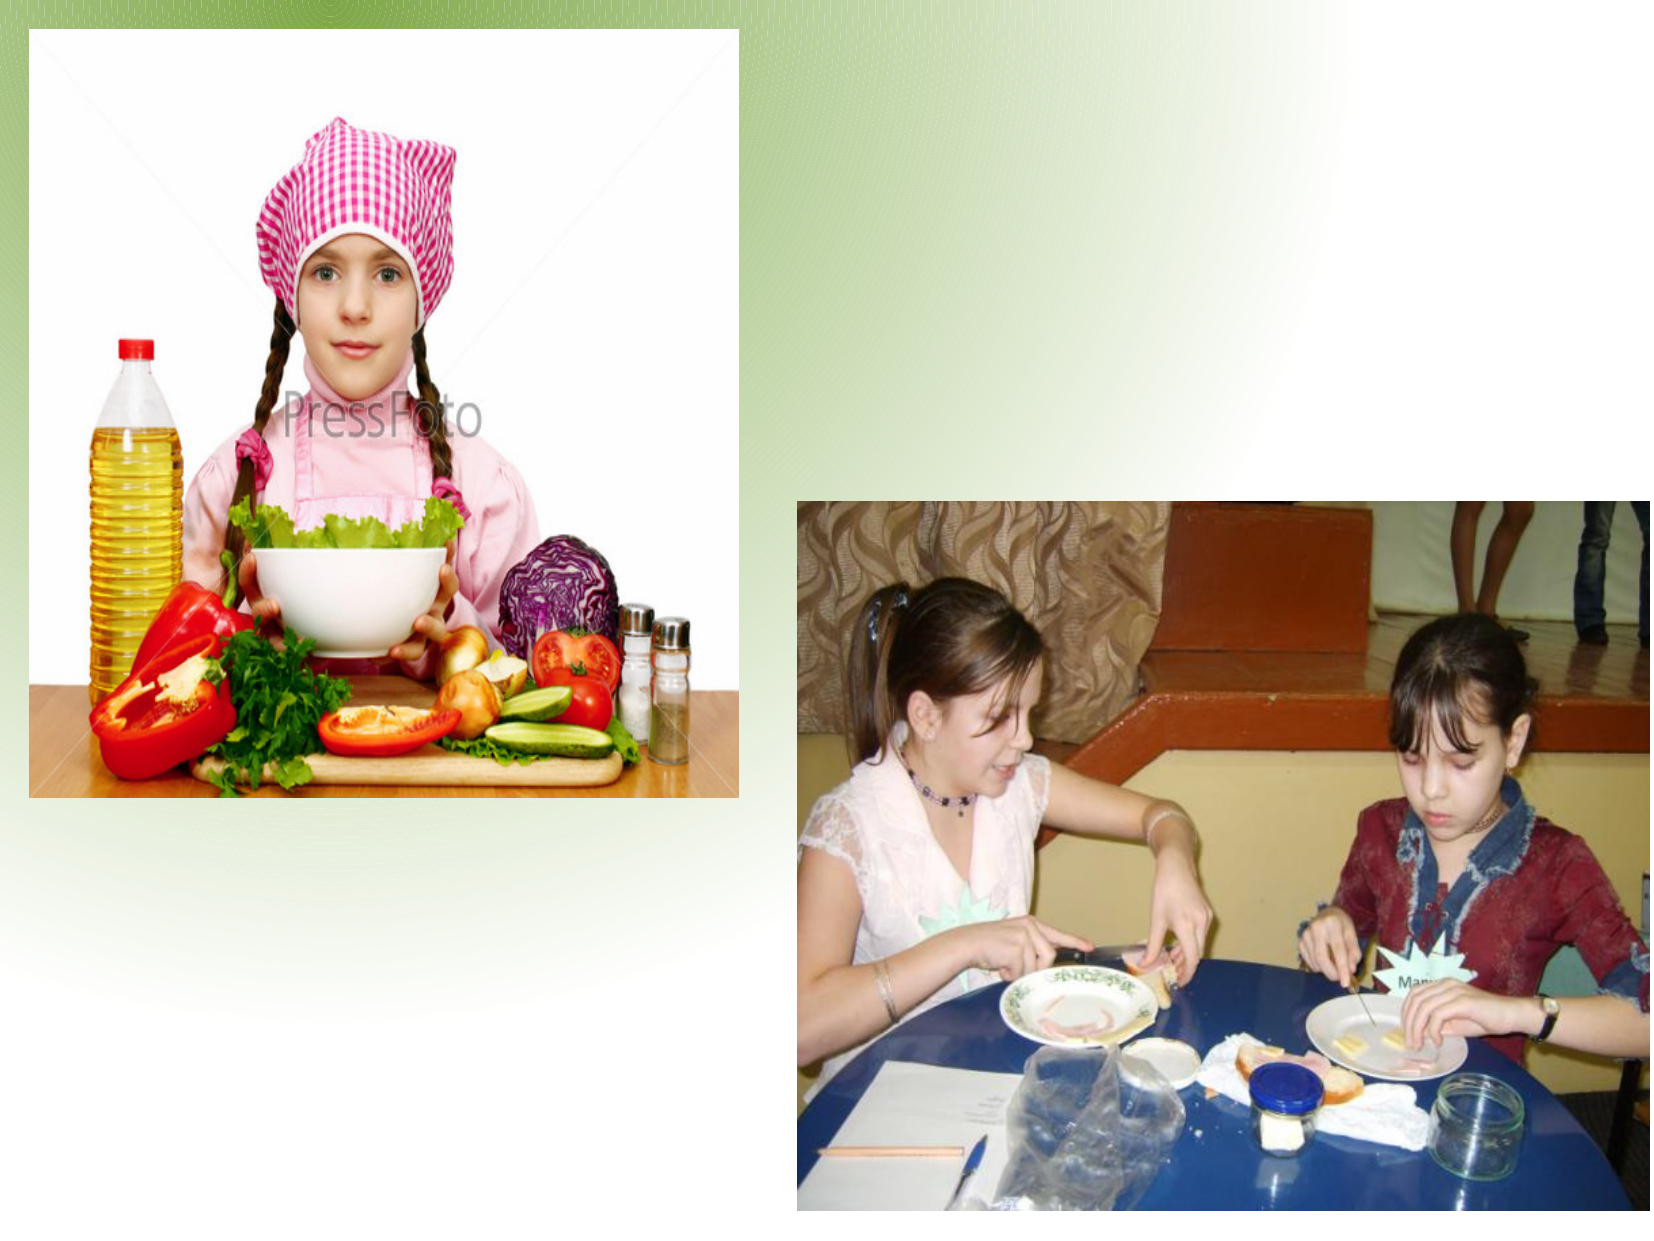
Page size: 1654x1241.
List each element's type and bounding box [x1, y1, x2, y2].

picture [797, 501, 1650, 1211]
picture [29, 29, 739, 798]
